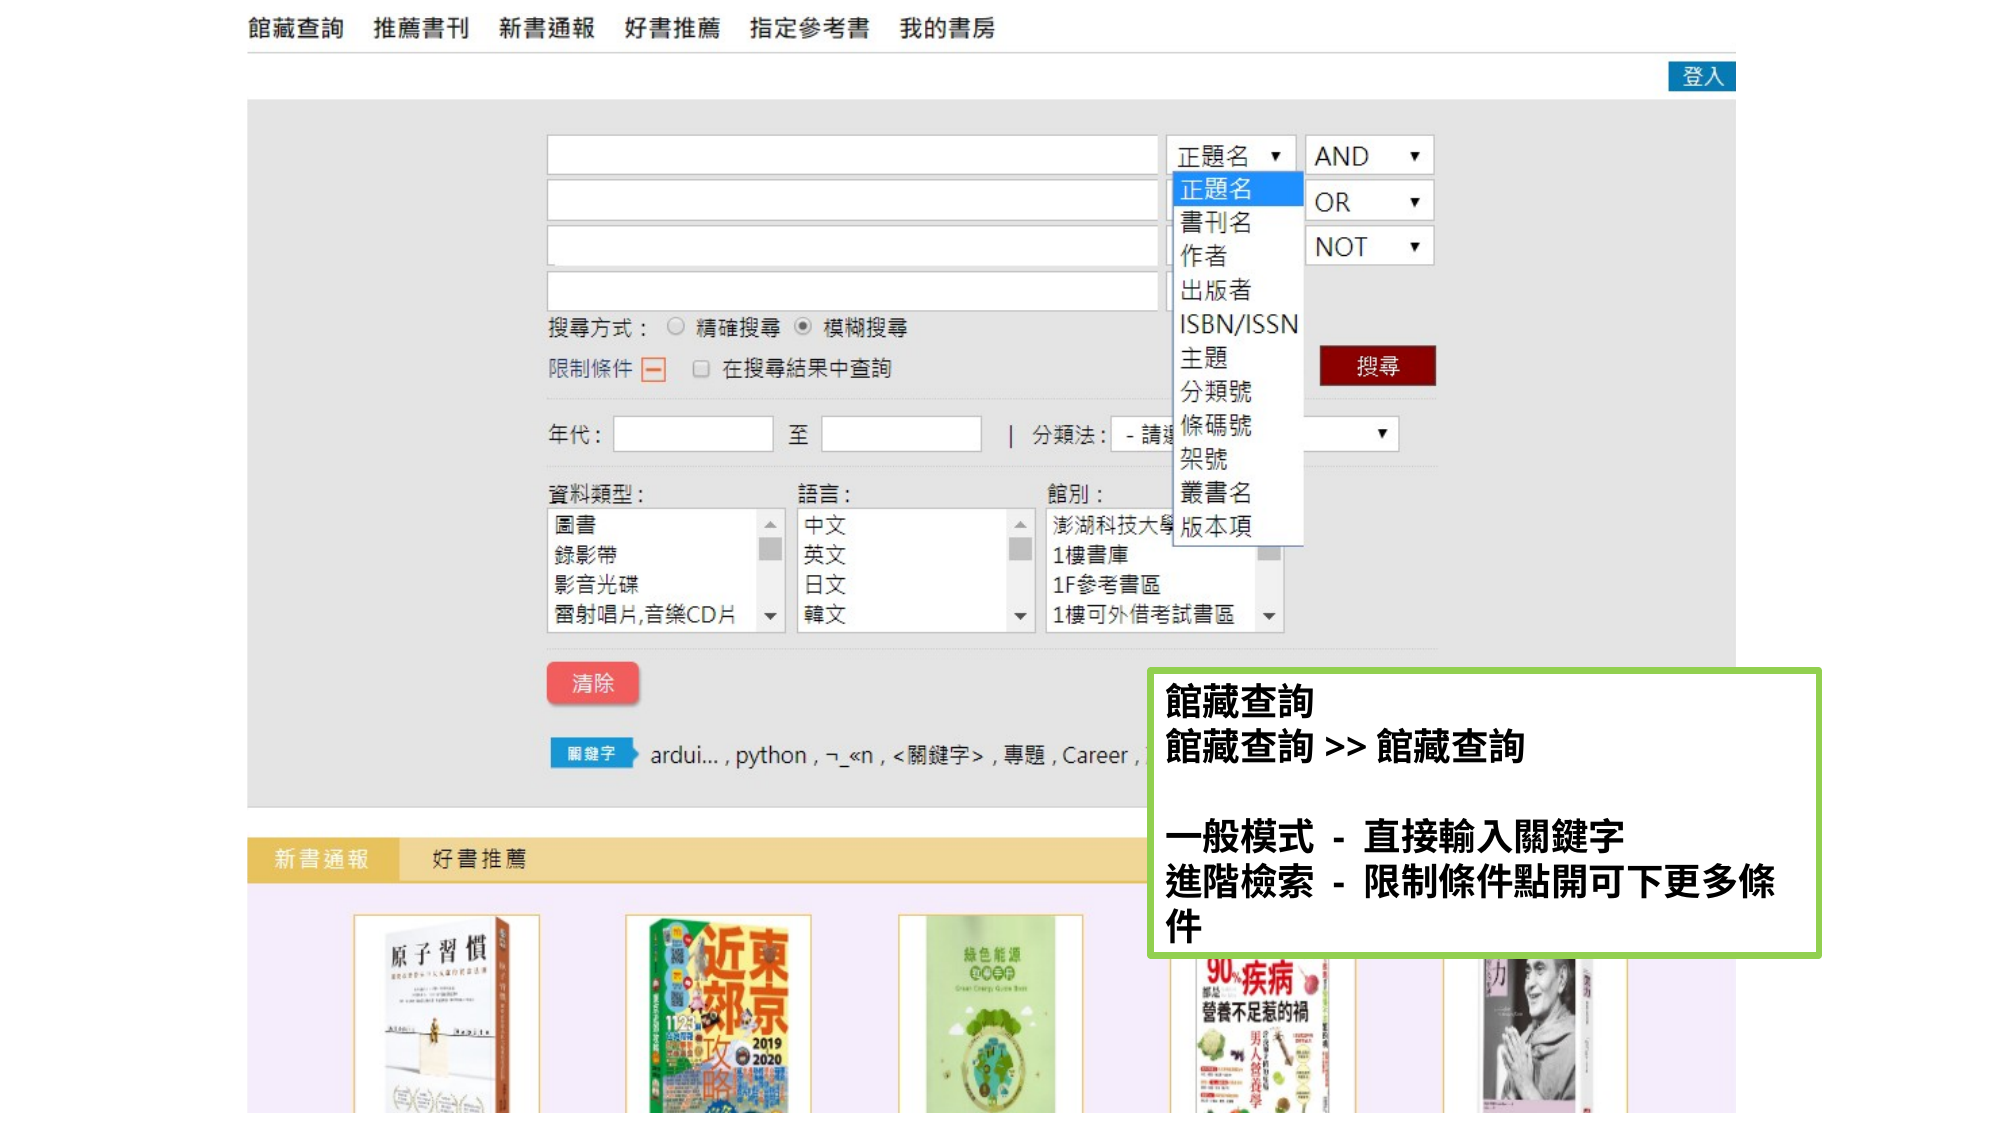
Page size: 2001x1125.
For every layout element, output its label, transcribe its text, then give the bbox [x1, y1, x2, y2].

text_box 館藏查詢 館藏查詢>>館藏查詢 一般模式 - 直接輸入關鍵字 進階檢索 - 限制條件點開可下更多條件 [1150, 670, 1819, 913]
picture [247, 13, 1736, 1113]
